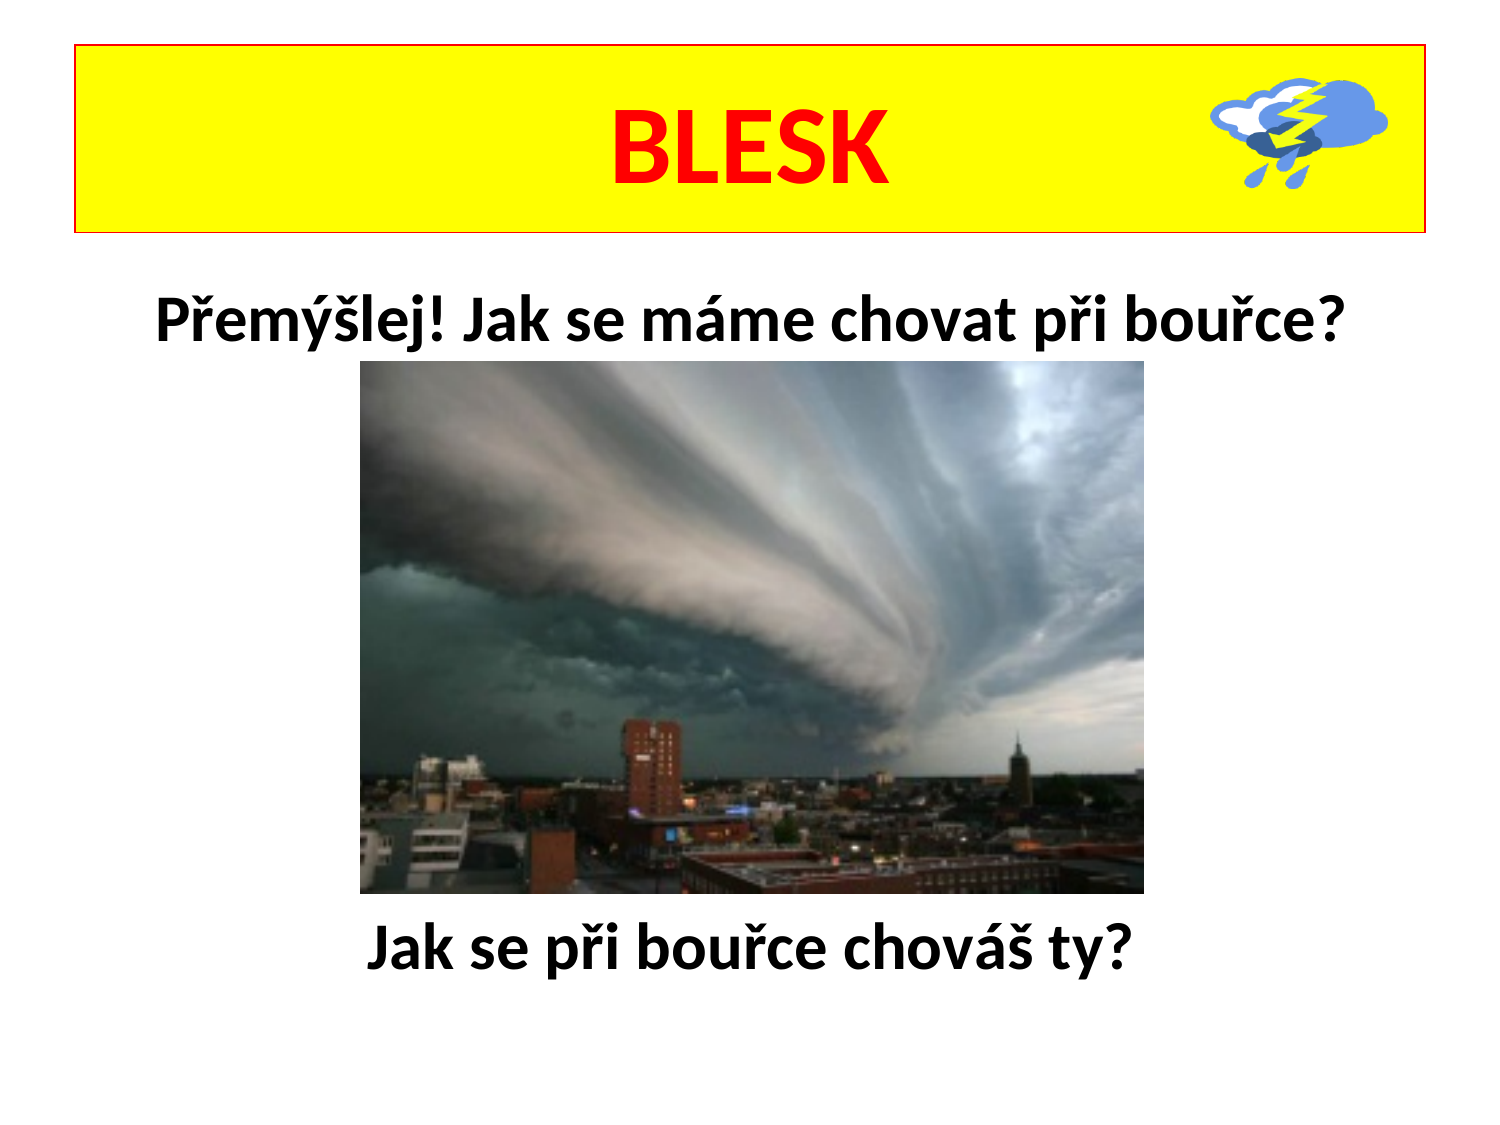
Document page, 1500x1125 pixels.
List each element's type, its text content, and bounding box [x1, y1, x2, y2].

title BLESK [75, 45, 1426, 233]
picture [360, 361, 1144, 894]
picture [1210, 78, 1388, 189]
list Přemýšlej! Jak se máme chovat při bouřce? Jak se při bouřce chováš ty? [76, 267, 1427, 1010]
